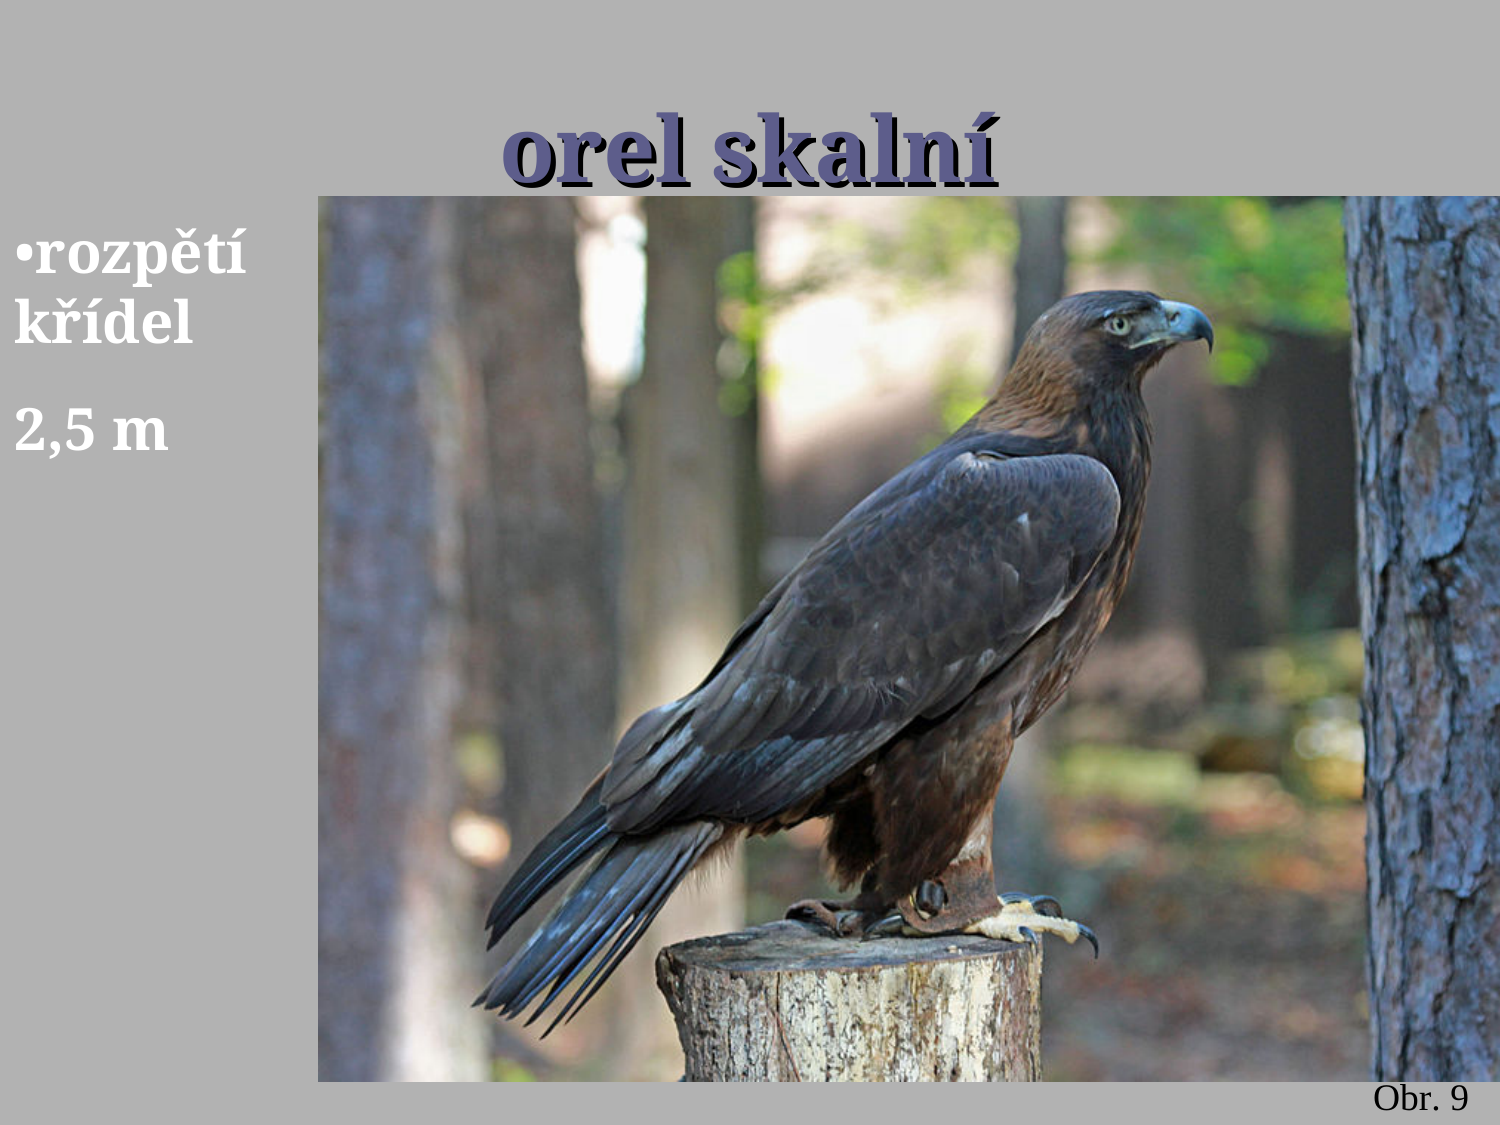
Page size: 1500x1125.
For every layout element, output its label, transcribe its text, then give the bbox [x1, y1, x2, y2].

text_box Obr. 9 [1358, 1064, 1500, 1125]
text_box rozpětí křídel 2,5 m [0, 207, 314, 470]
title orel skalní [49, 37, 1446, 255]
picture [318, 196, 1500, 1082]
